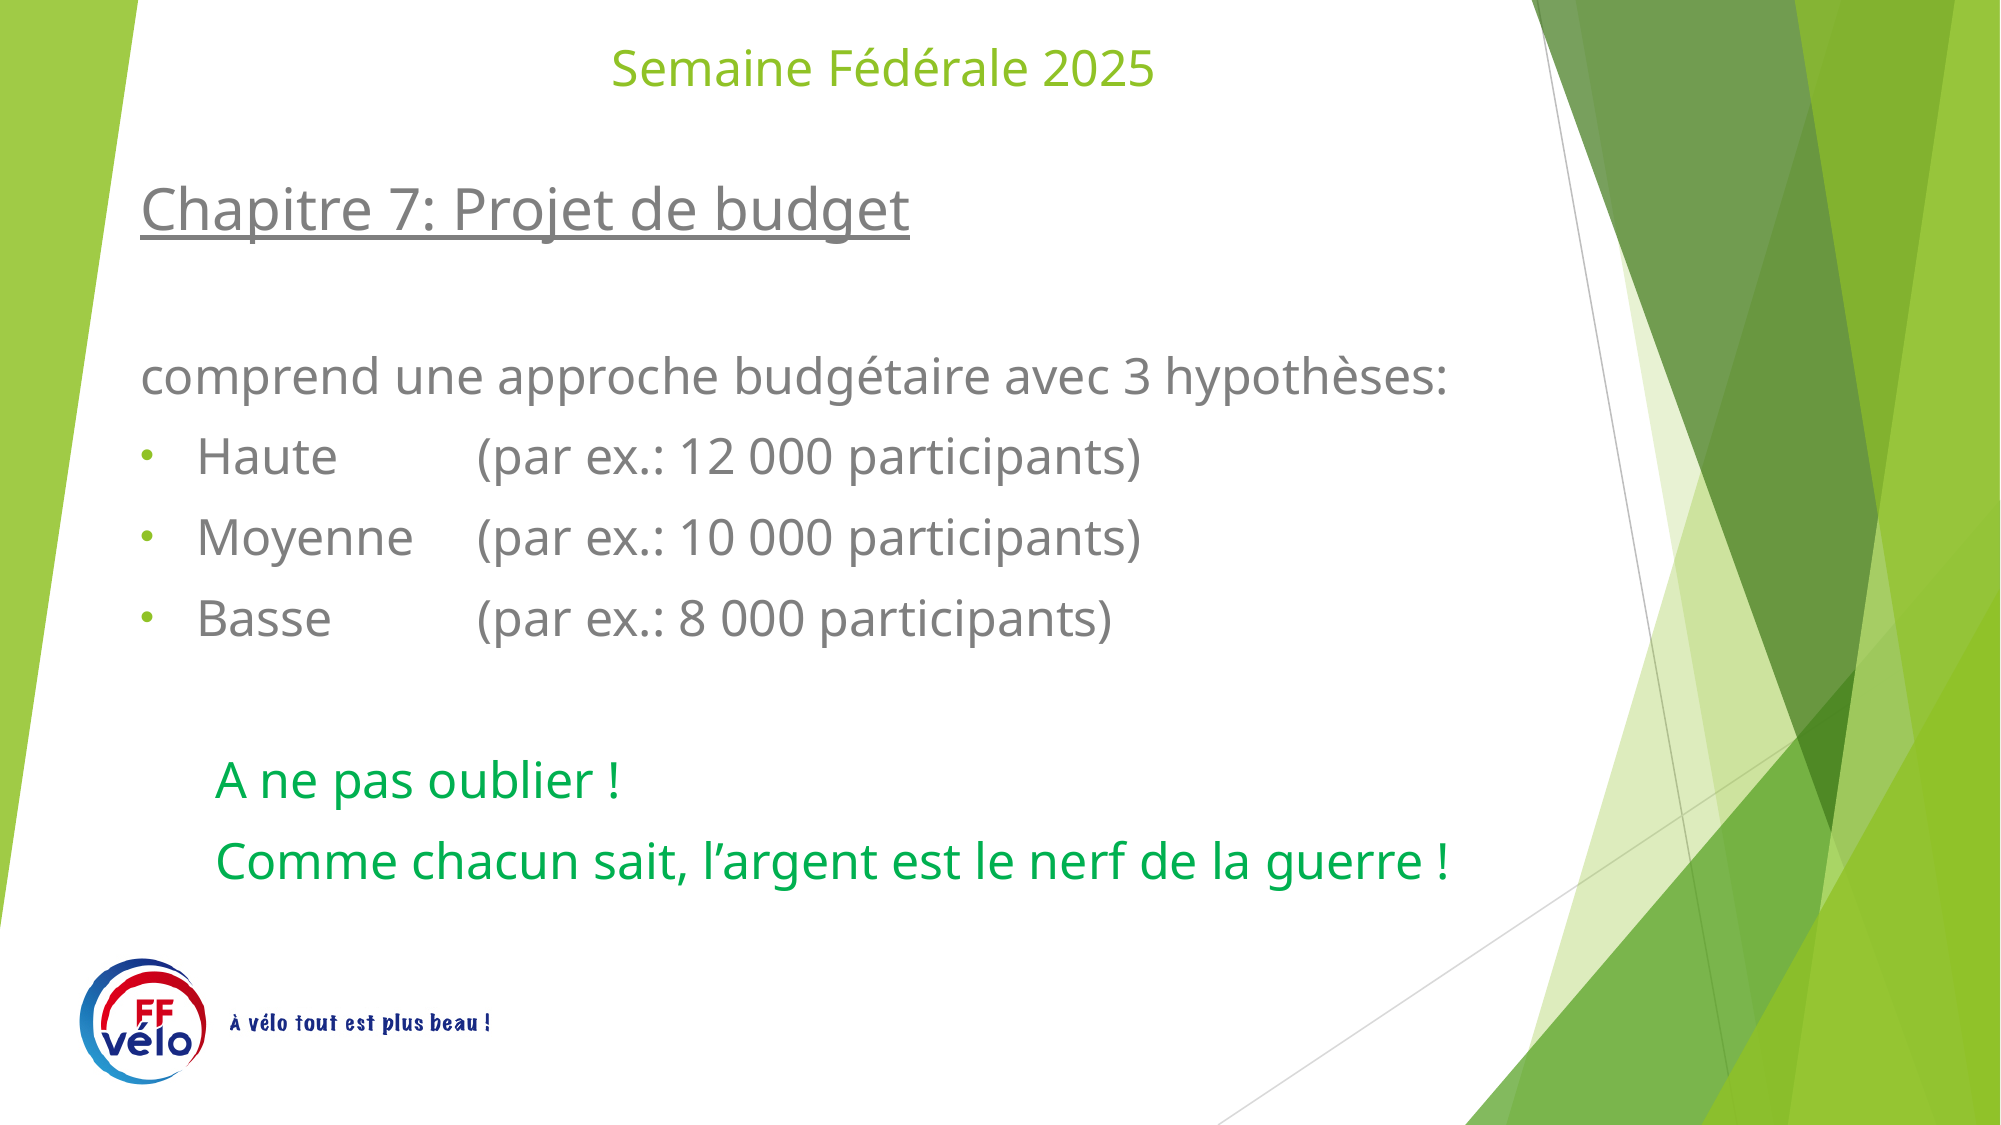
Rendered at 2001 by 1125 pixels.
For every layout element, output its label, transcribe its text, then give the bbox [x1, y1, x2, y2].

subtitle Chapitre 7: Projet de budget comprend une approche budgétaire avec 3 hypothèses: Haute (par ex.: 12 000 participants) Moyenne (par ex.: 10 000 participants) Basse (par ex.: 8 000 participants) A ne pas oublier ! Comme chacun sait, l’argent est le nerf de la guerre ! [125, 164, 1522, 961]
picture [78, 954, 504, 1088]
title Semaine Fédérale 2025 [247, 15, 1522, 105]
